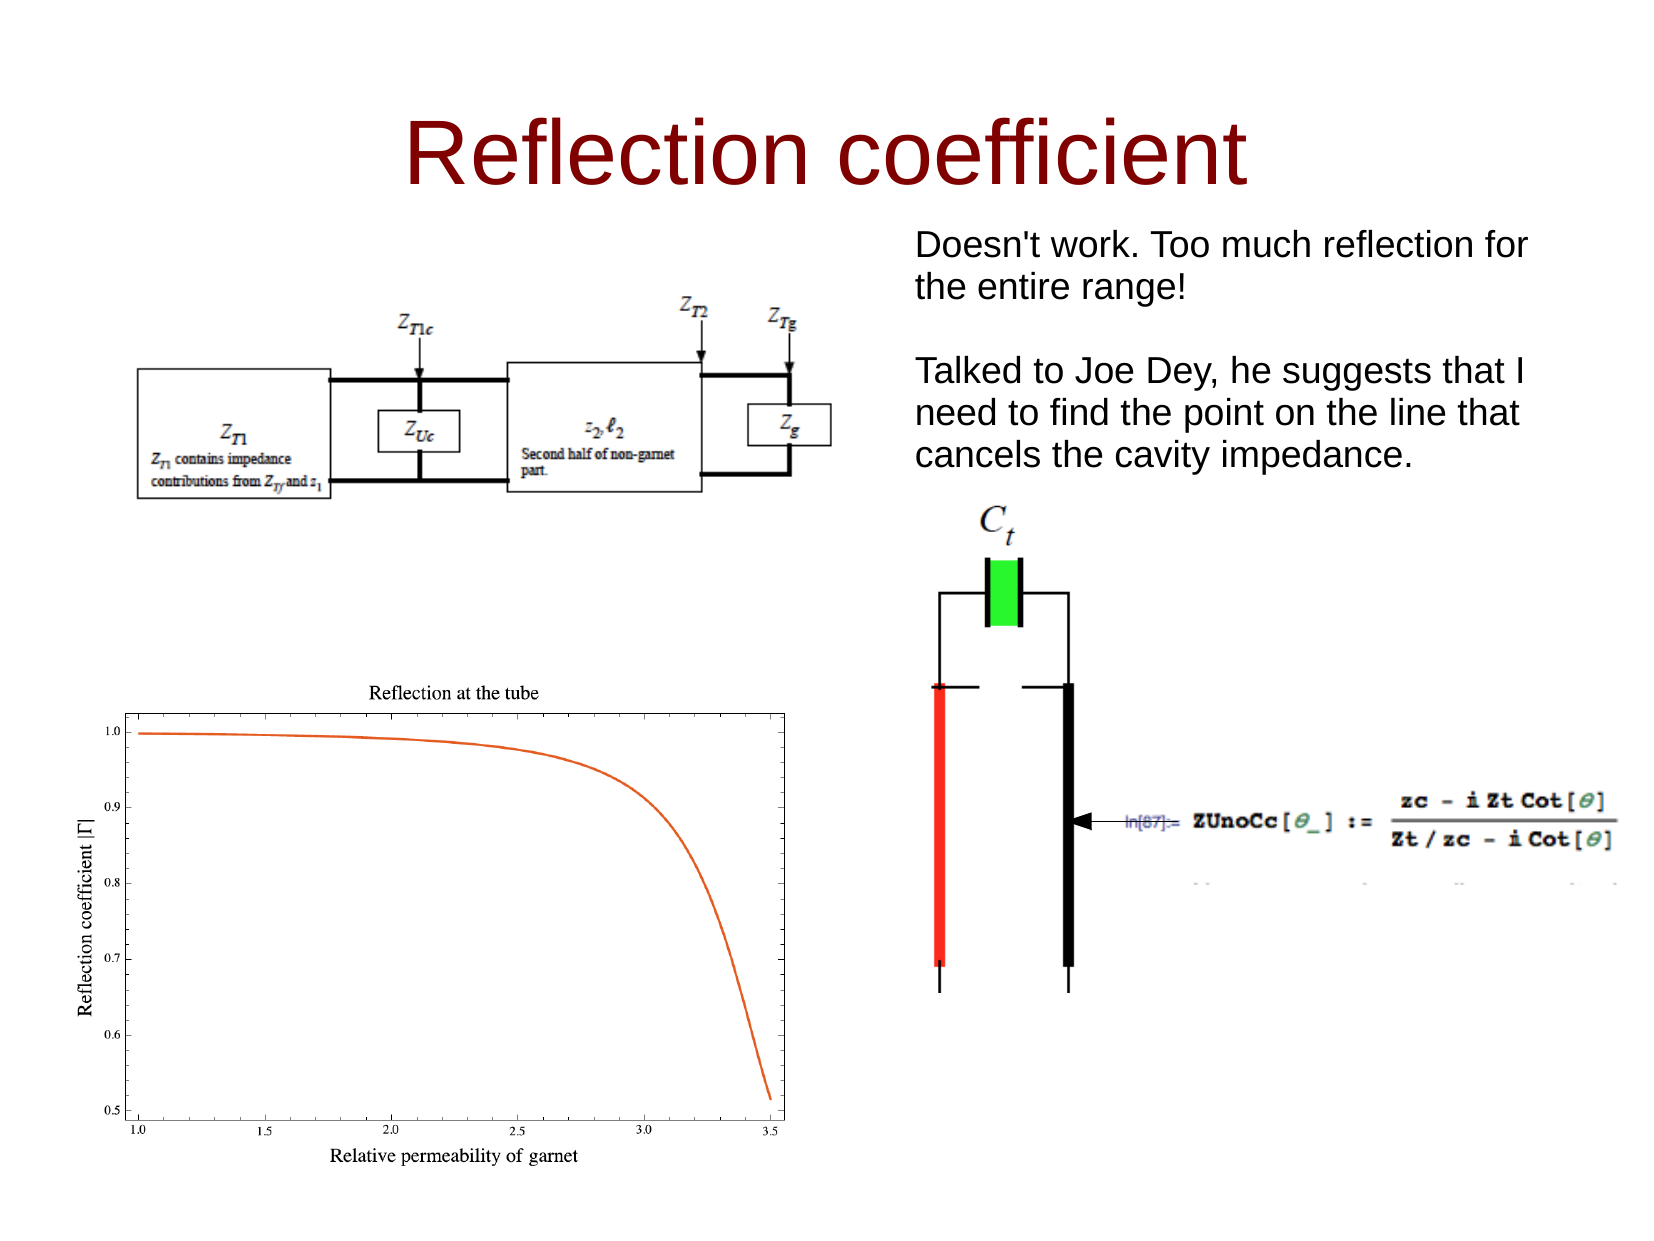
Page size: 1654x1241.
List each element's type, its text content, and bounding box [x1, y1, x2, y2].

picture [56, 236, 875, 552]
picture [1110, 775, 1637, 886]
text_box Doesn't work. Too much reflection for the entire range! Talked to Joe Dey, he suggests that I need to find the point on the line that cancels the cavity impedance. [900, 216, 1568, 481]
picture [41, 674, 822, 1181]
title Reflection coefficient [82, 49, 1571, 257]
picture [911, 491, 1092, 993]
